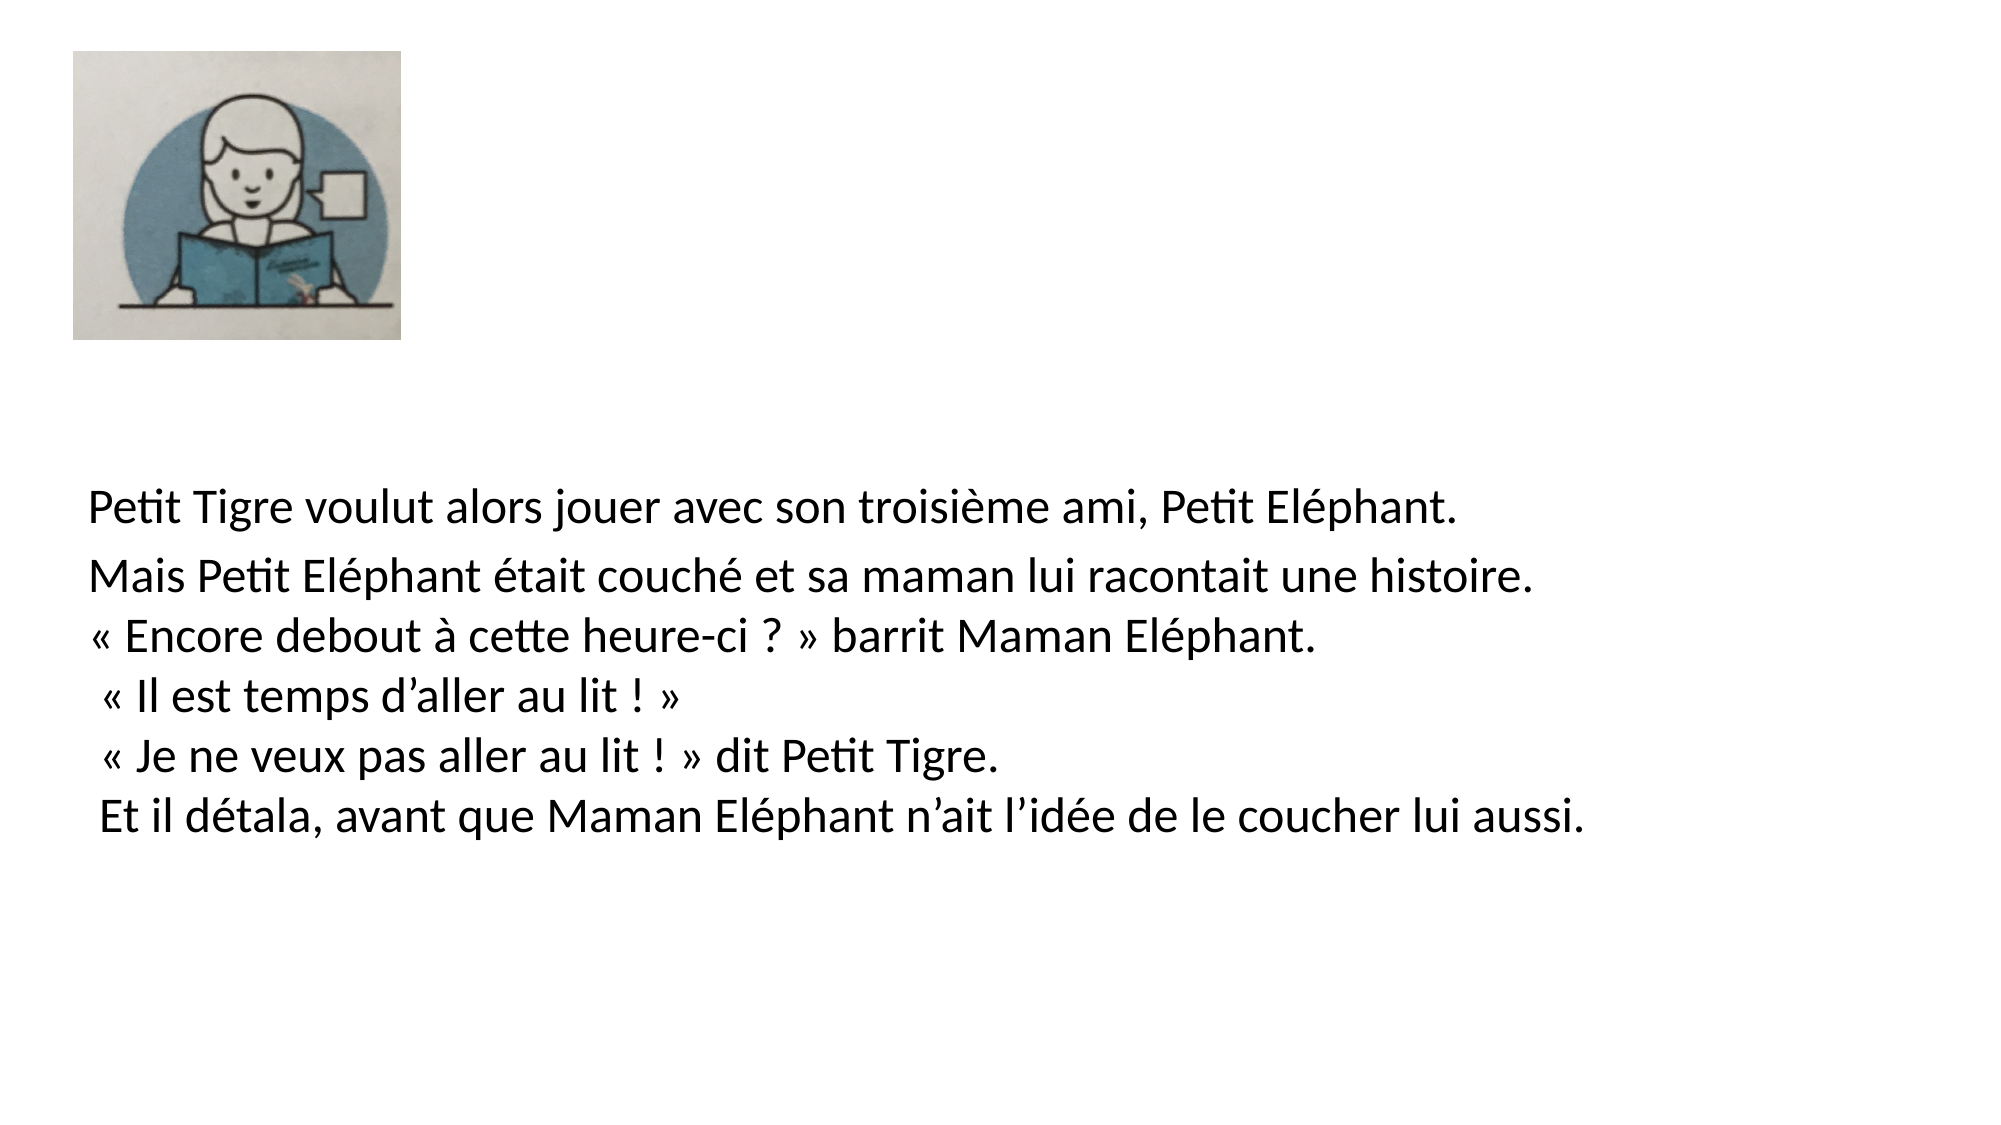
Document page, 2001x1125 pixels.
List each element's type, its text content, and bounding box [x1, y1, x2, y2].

text_box Petit Tigre voulut alors jouer avec son troisième ami, Petit Eléphant. Mais Petit Eléphant était couché et sa maman lui racontait une histoire. « Encore debout à cette heure-ci ? » barrit Maman Eléphant. « Il est temps d’aller au lit ! » « Je ne veux pas aller au lit ! » dit Petit Tigre. Et il détala, avant que Maman Eléphant n’ait l’idée de le coucher lui aussi. [73, 456, 1899, 850]
picture [73, 51, 401, 340]
